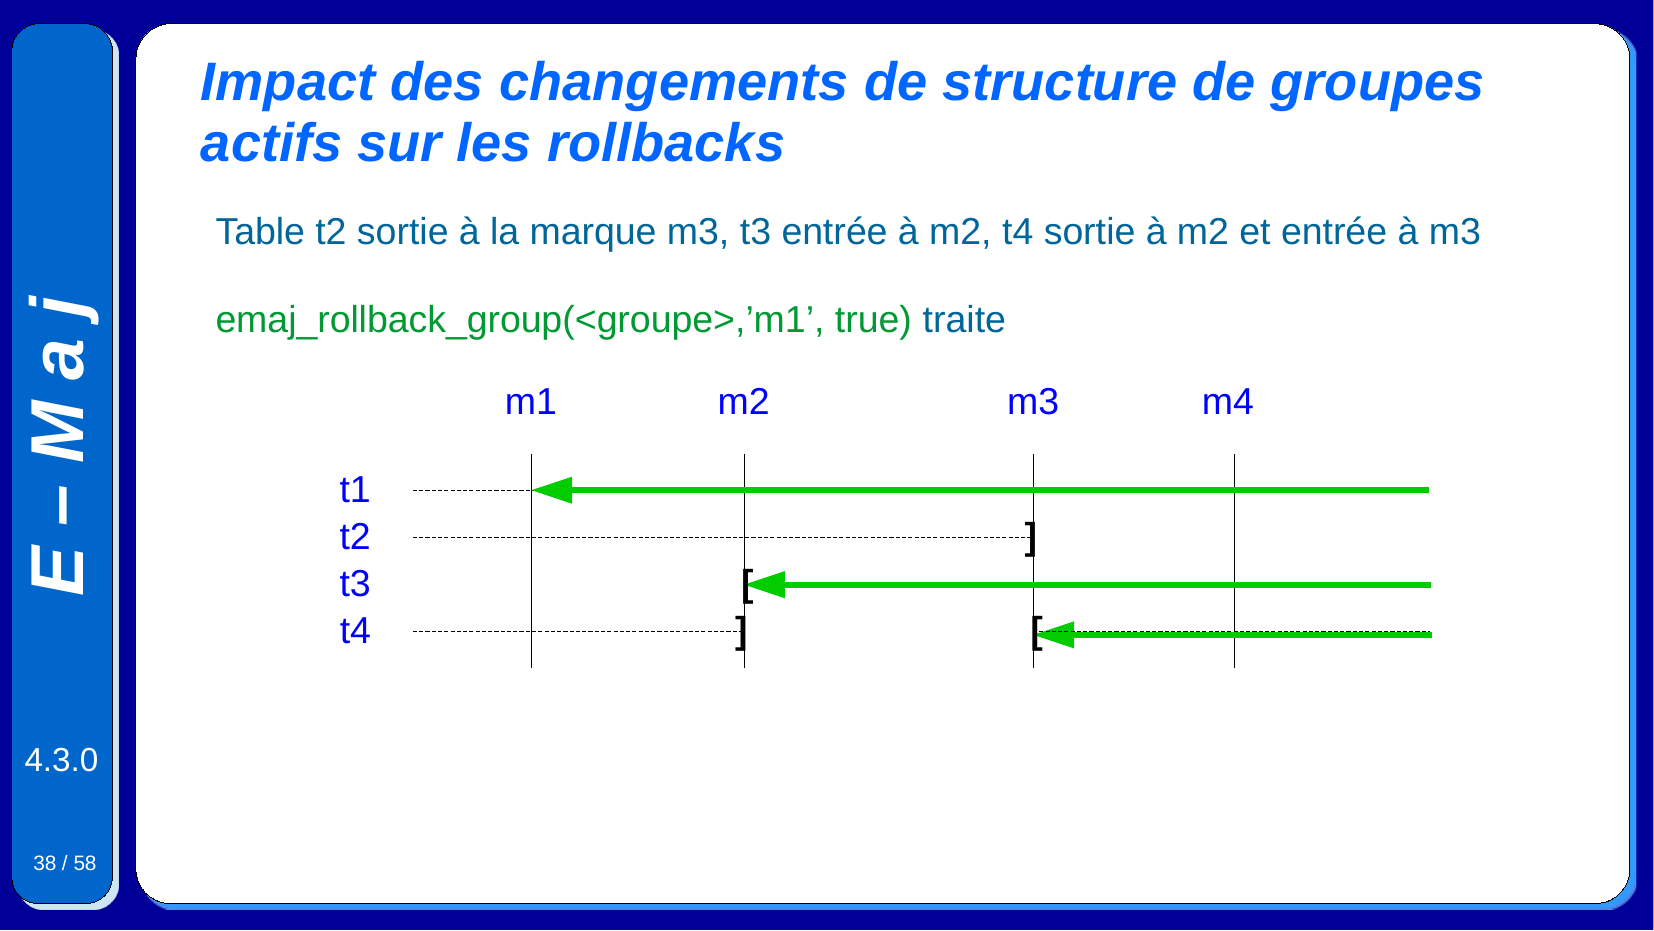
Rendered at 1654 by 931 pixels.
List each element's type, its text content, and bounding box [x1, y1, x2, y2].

text_box t4 [324, 602, 386, 660]
text_box m3 [992, 373, 1074, 430]
text_box [ [726, 555, 769, 612]
text_box ] [720, 602, 763, 660]
text_box m1 [490, 373, 572, 430]
text_box [ [1015, 602, 1058, 660]
text_box t1 [324, 460, 386, 507]
text_box t3 [324, 555, 386, 602]
text_box t2 [324, 507, 386, 555]
text_box Table t2 sortie à la marque m3, t3 entrée à m2, t4 sortie à m2 et entrée à m3 [200, 203, 1507, 260]
text_box ] [1009, 507, 1053, 565]
text_box m4 [1187, 373, 1269, 430]
title Impact des changements de structure de groupes actifs sur les rollbacks [200, 34, 1575, 191]
text_box m2 [702, 373, 785, 430]
text_box emaj_rollback_group(<groupe>,’m1’, true) traite [200, 291, 1094, 349]
